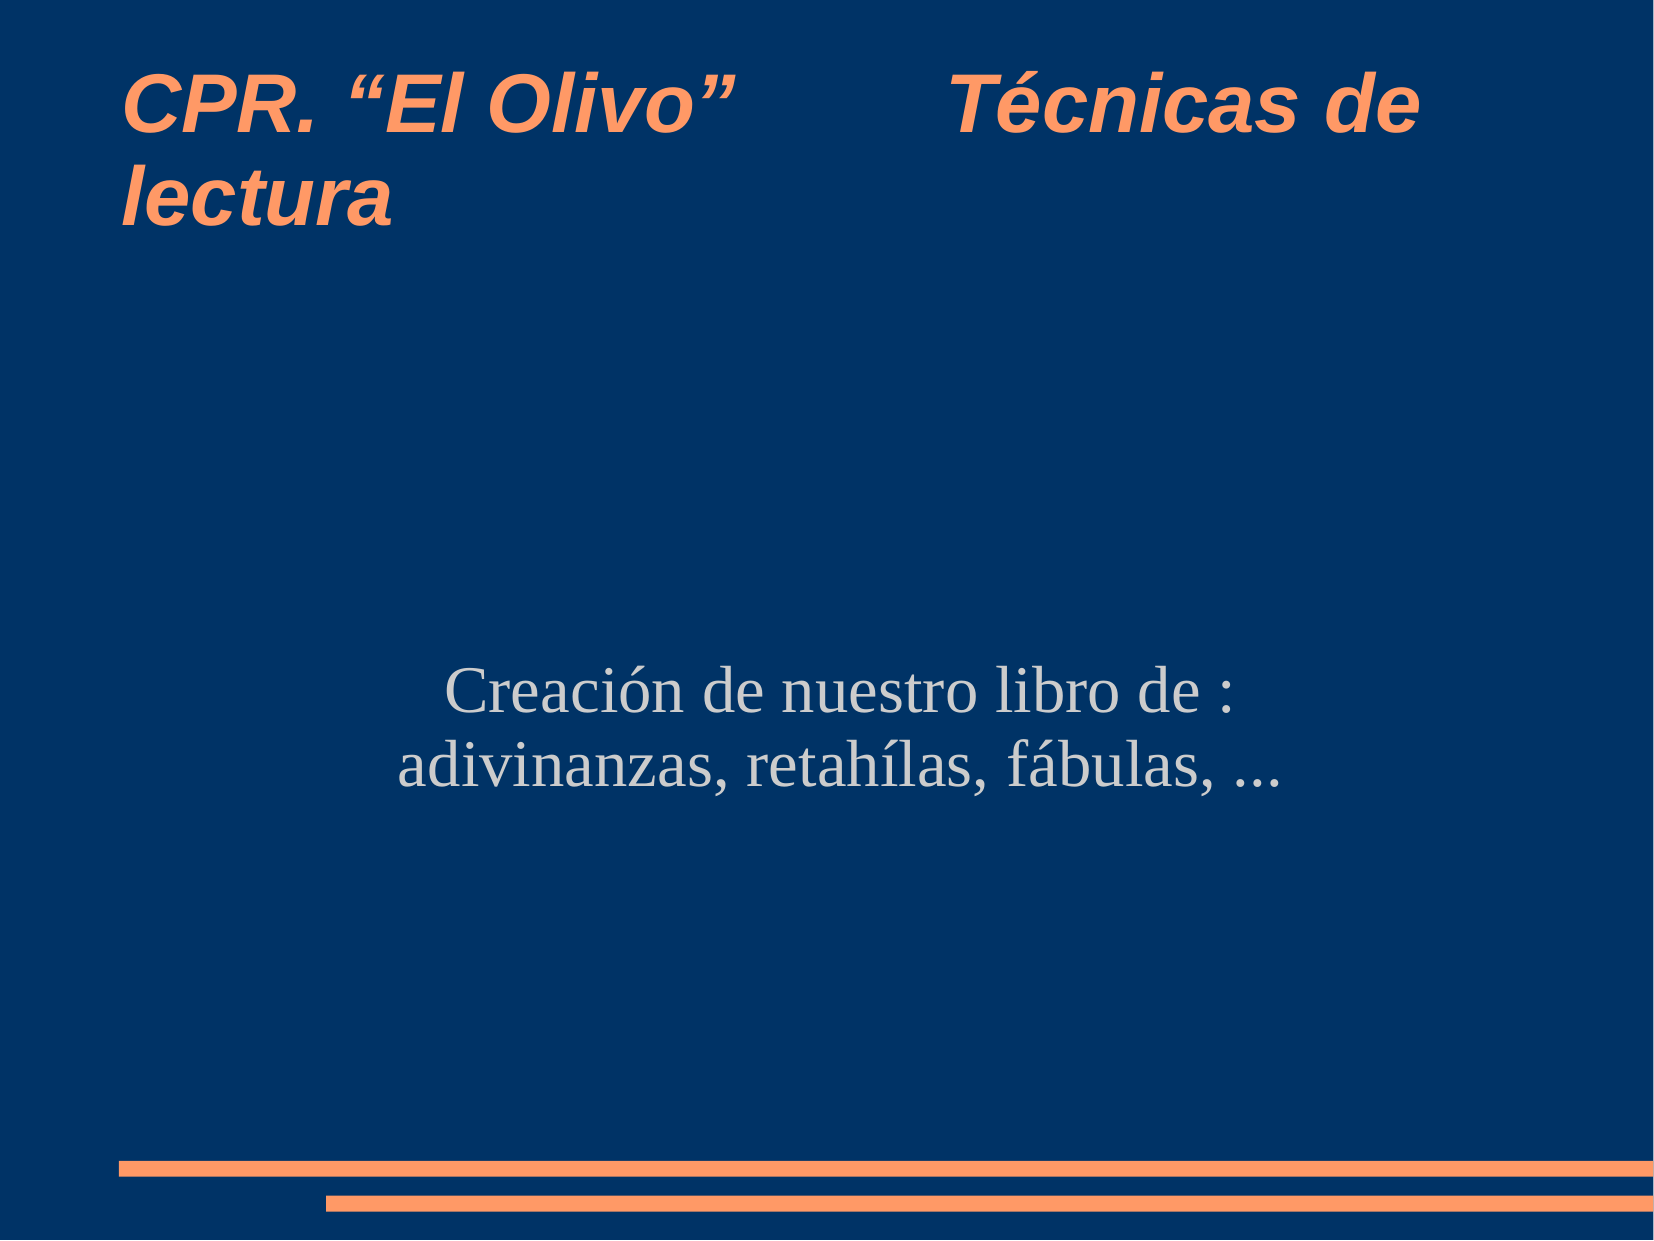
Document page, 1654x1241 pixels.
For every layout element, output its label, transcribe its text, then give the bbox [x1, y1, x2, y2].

subtitle Creación de nuestro libro de : adivinanzas, retahílas, fábulas, ... [121, 322, 1561, 1132]
title CPR. “El Olivo” Técnicas de lectura [121, 46, 1534, 254]
